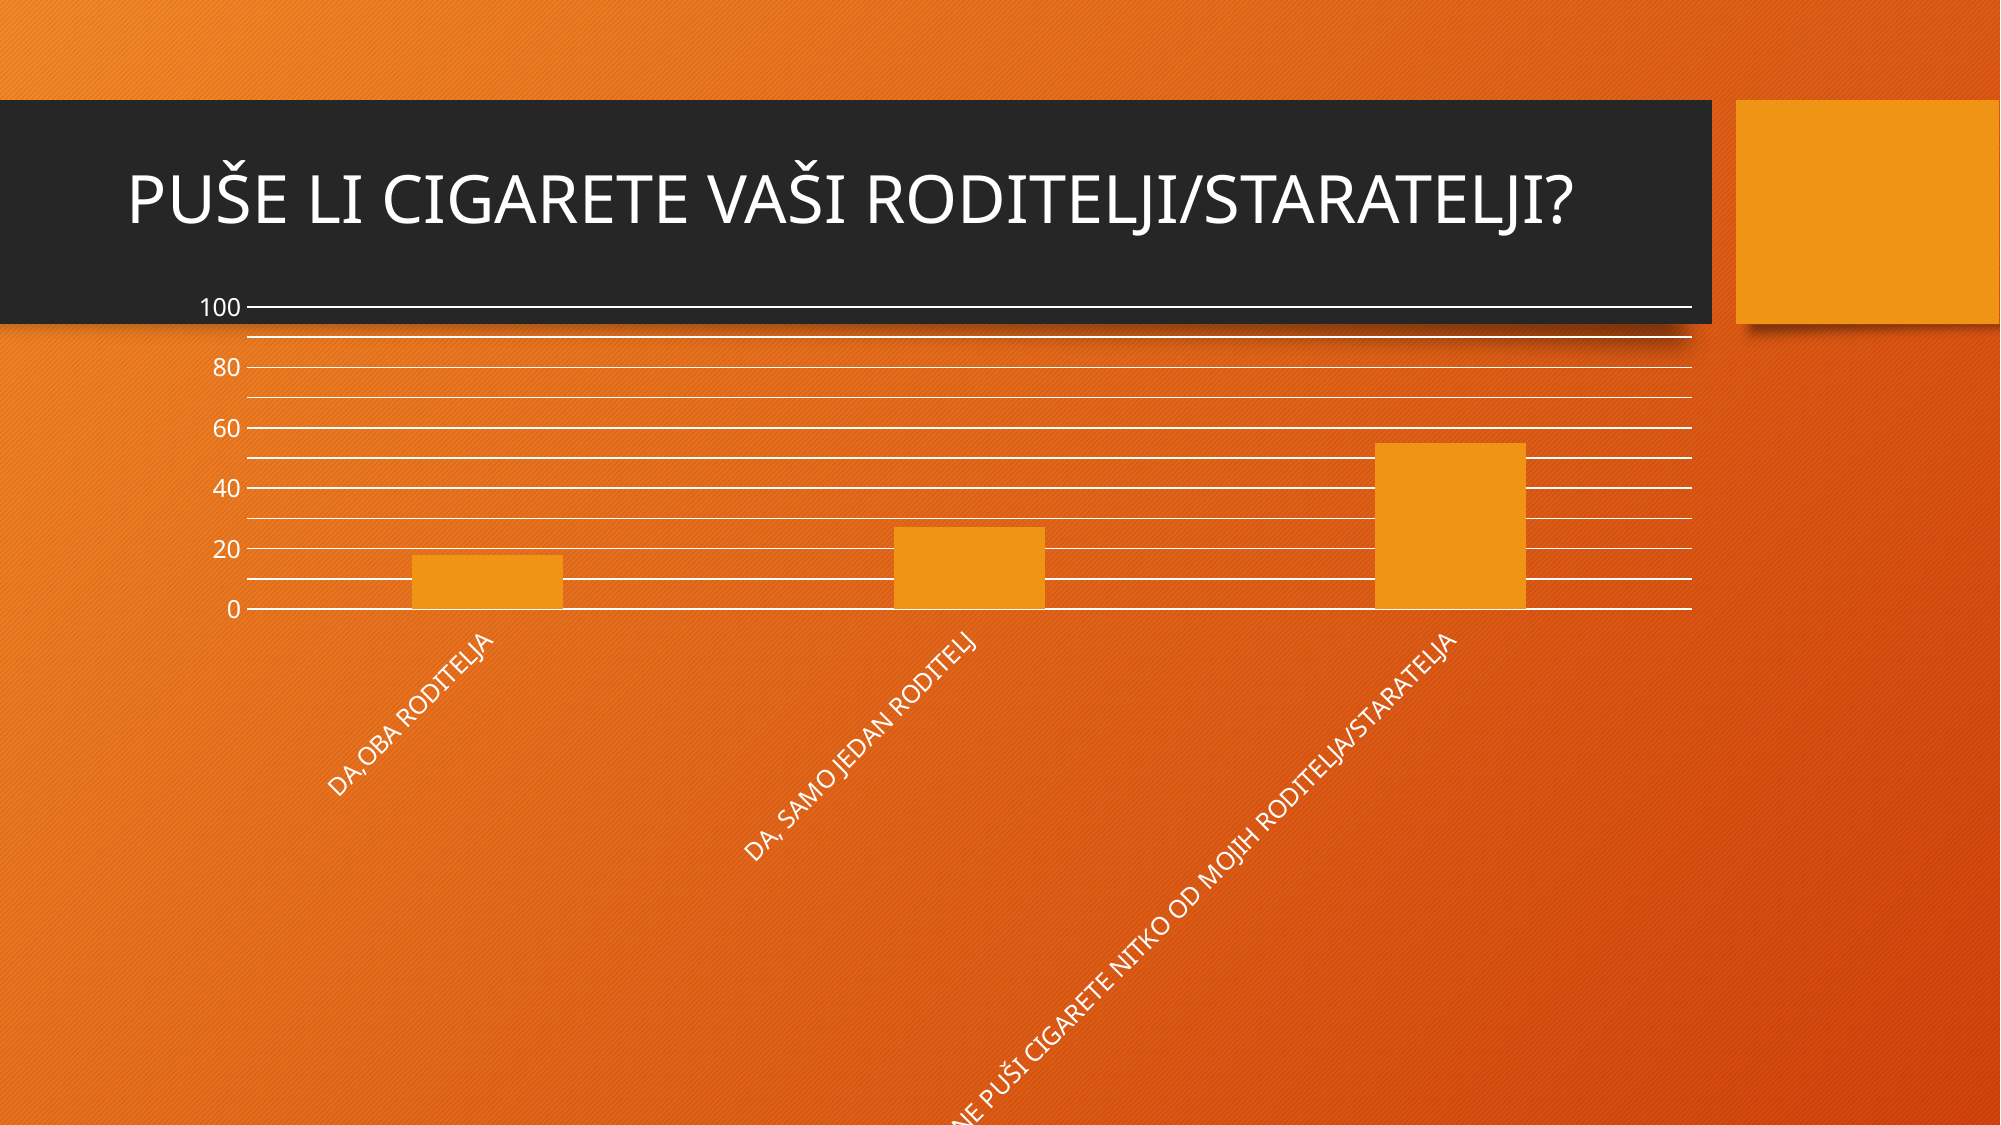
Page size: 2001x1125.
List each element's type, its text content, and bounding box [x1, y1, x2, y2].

chart [167, 272, 1723, 1125]
title PUŠE LI CIGARETE VAŠI RODITELJI/STARATELJI? [111, 123, 1667, 280]
